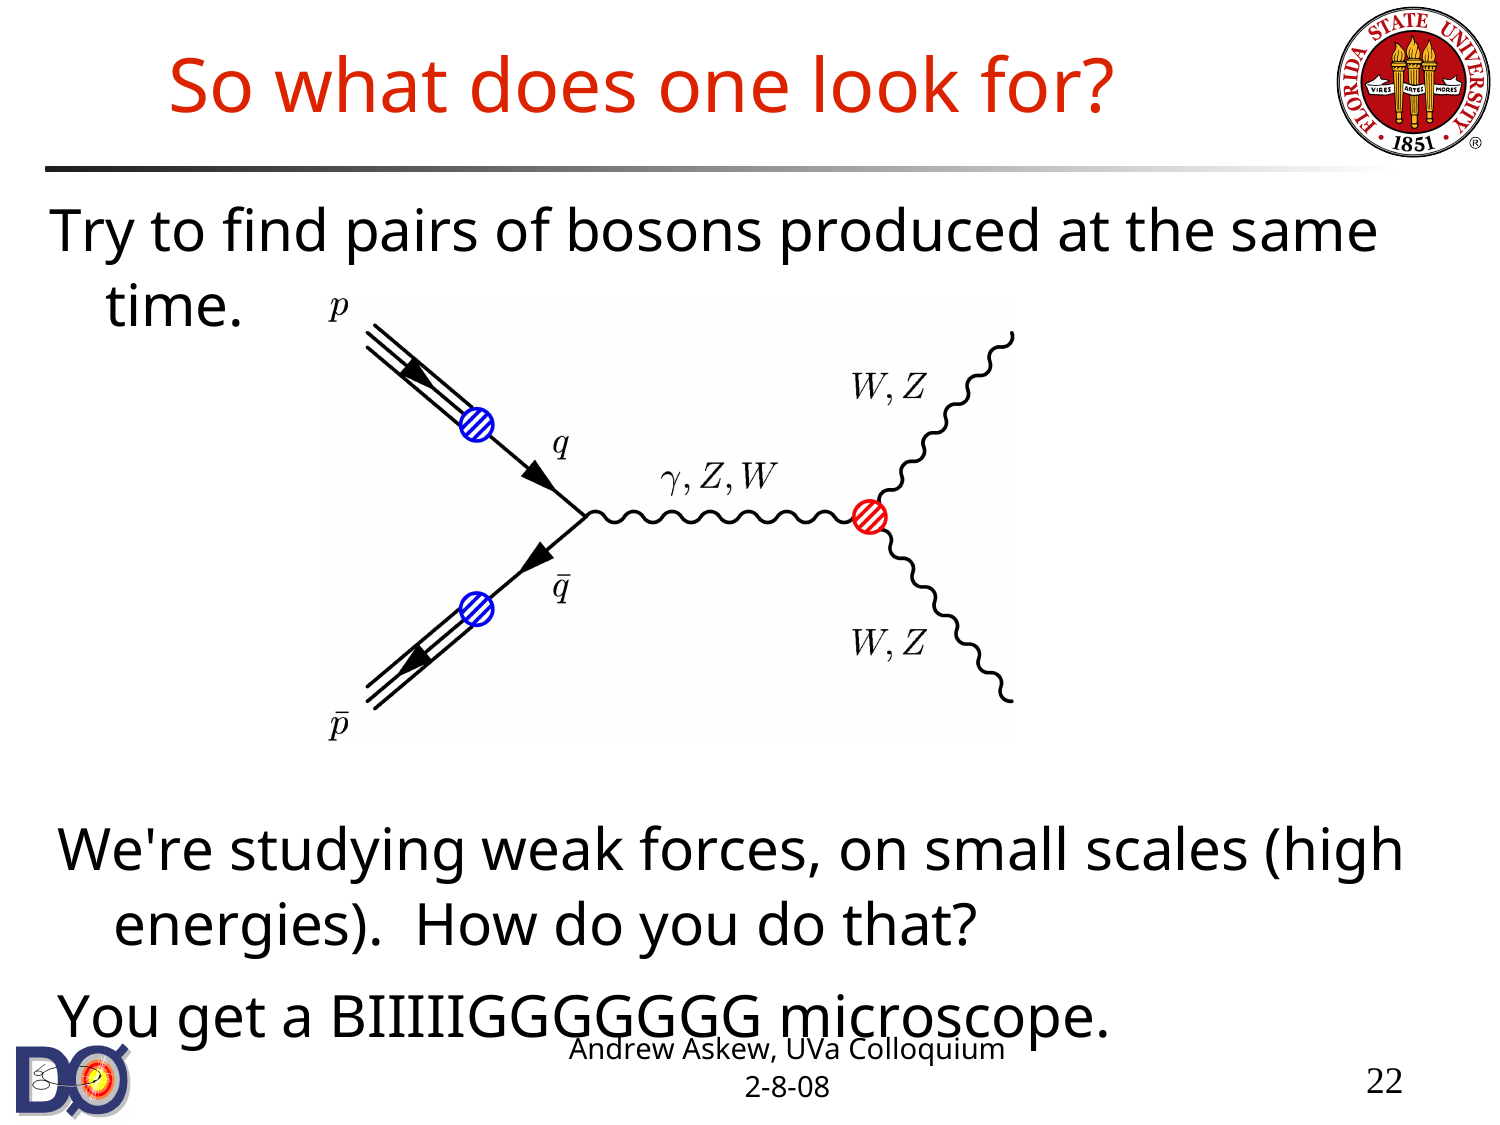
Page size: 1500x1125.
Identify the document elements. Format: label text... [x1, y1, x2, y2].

picture [9, 1042, 134, 1122]
list Try to find pairs of bosons produced at the same time. [49, 190, 1408, 441]
title So what does one look for? [168, 29, 1313, 137]
text_box We're studying weak forces, on small scales (high energies). How do you do that? You get a BIIIIIGGGGGGG microscope. [57, 810, 1462, 1021]
picture [1335, 5, 1492, 159]
picture [324, 297, 1015, 741]
